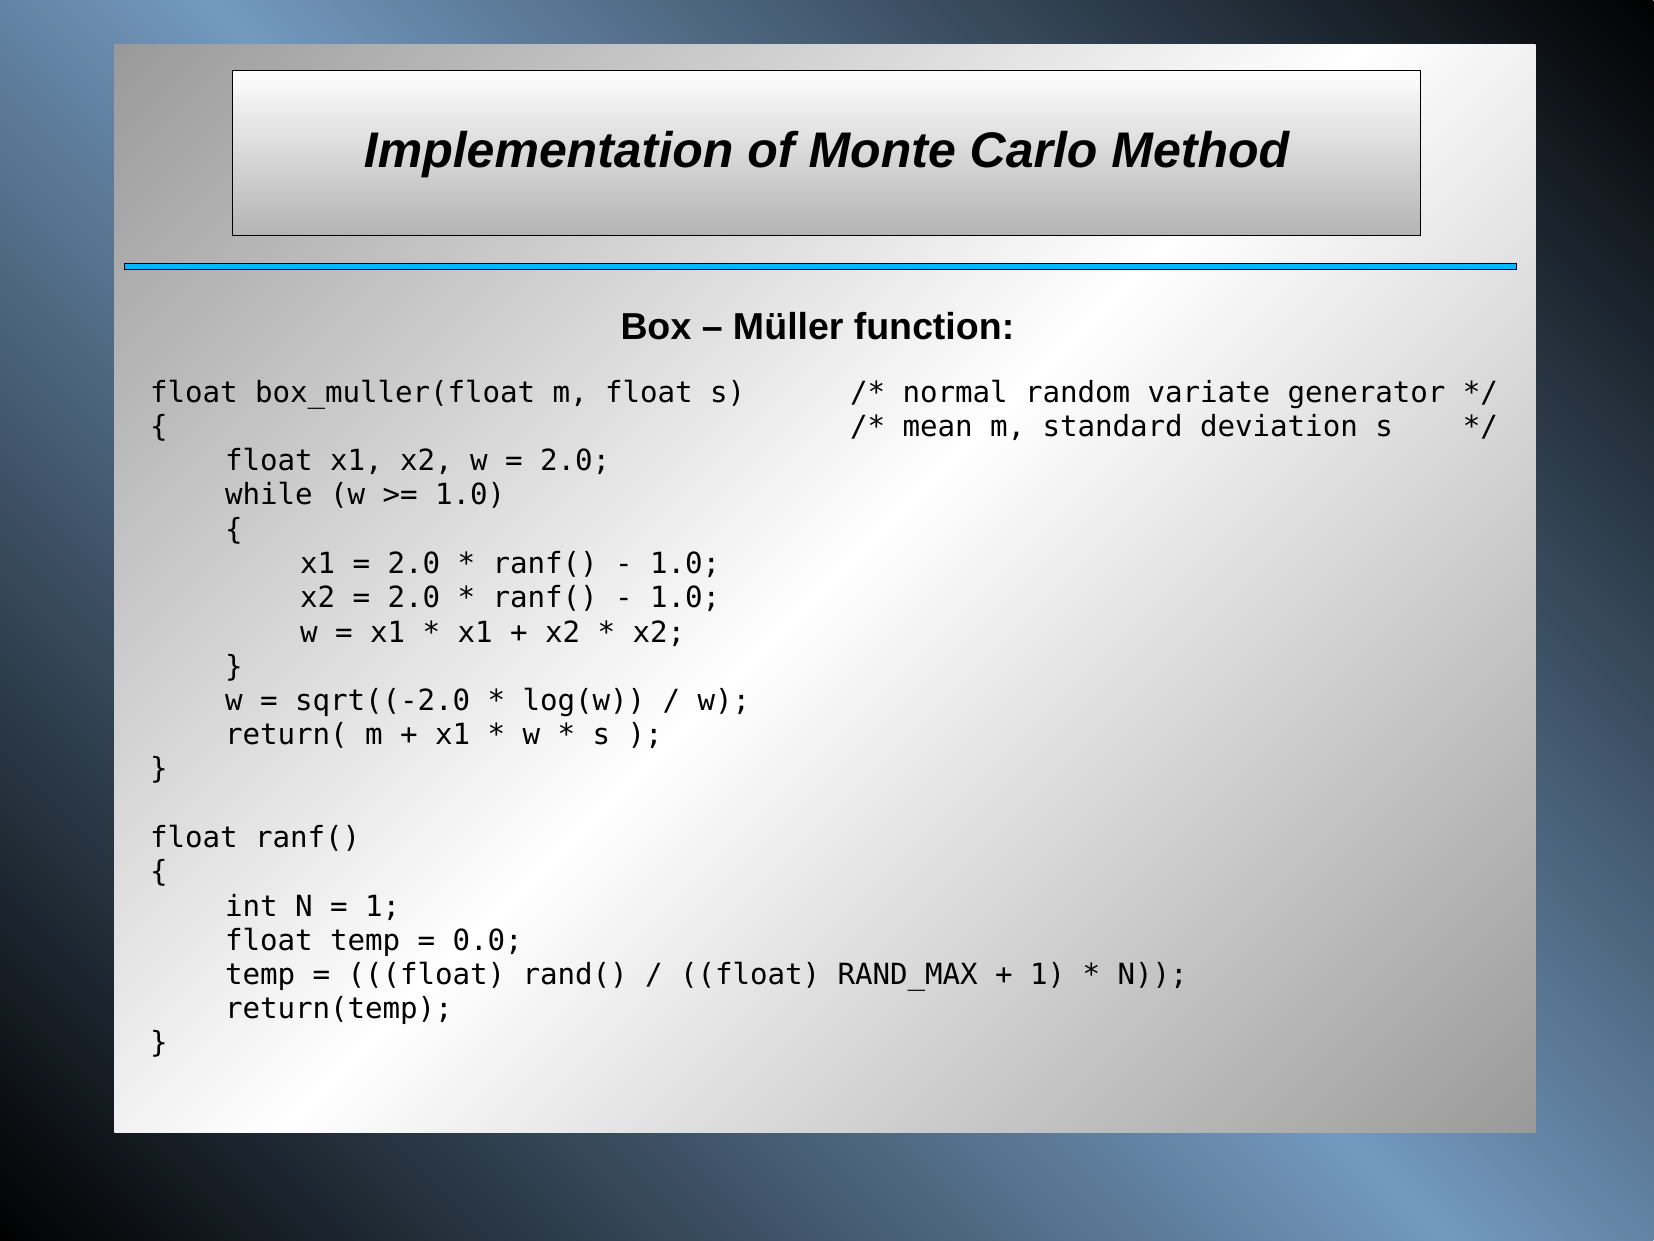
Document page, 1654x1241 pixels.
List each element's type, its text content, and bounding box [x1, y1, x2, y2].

text_box [124, 263, 1517, 270]
text_box Box – Müller function: [620, 305, 1034, 348]
text_box [232, 70, 1421, 236]
text_box float box_muller(float m, float s) /* normal random variate generator */ { /* mean m, standard deviation s */ float x1, x2, w = 2.0; while (w >= 1.0) { x1 = 2.0 * ranf() - 1.0; x2 = 2.0 * ranf() - 1.0; w = x1 * x1 + x2 * x2; } w = sqrt((-2.0 * log(w)) / w); return( m + x1 * w * s ); } float ranf() { int N = 1; float temp = 0.0; temp = (((float) rand() / ((float) RAND_MAX + 1) * N)); return(temp); } [150, 375, 1498, 1133]
text_box Implementation of Monte Carlo Method [274, 122, 1379, 185]
